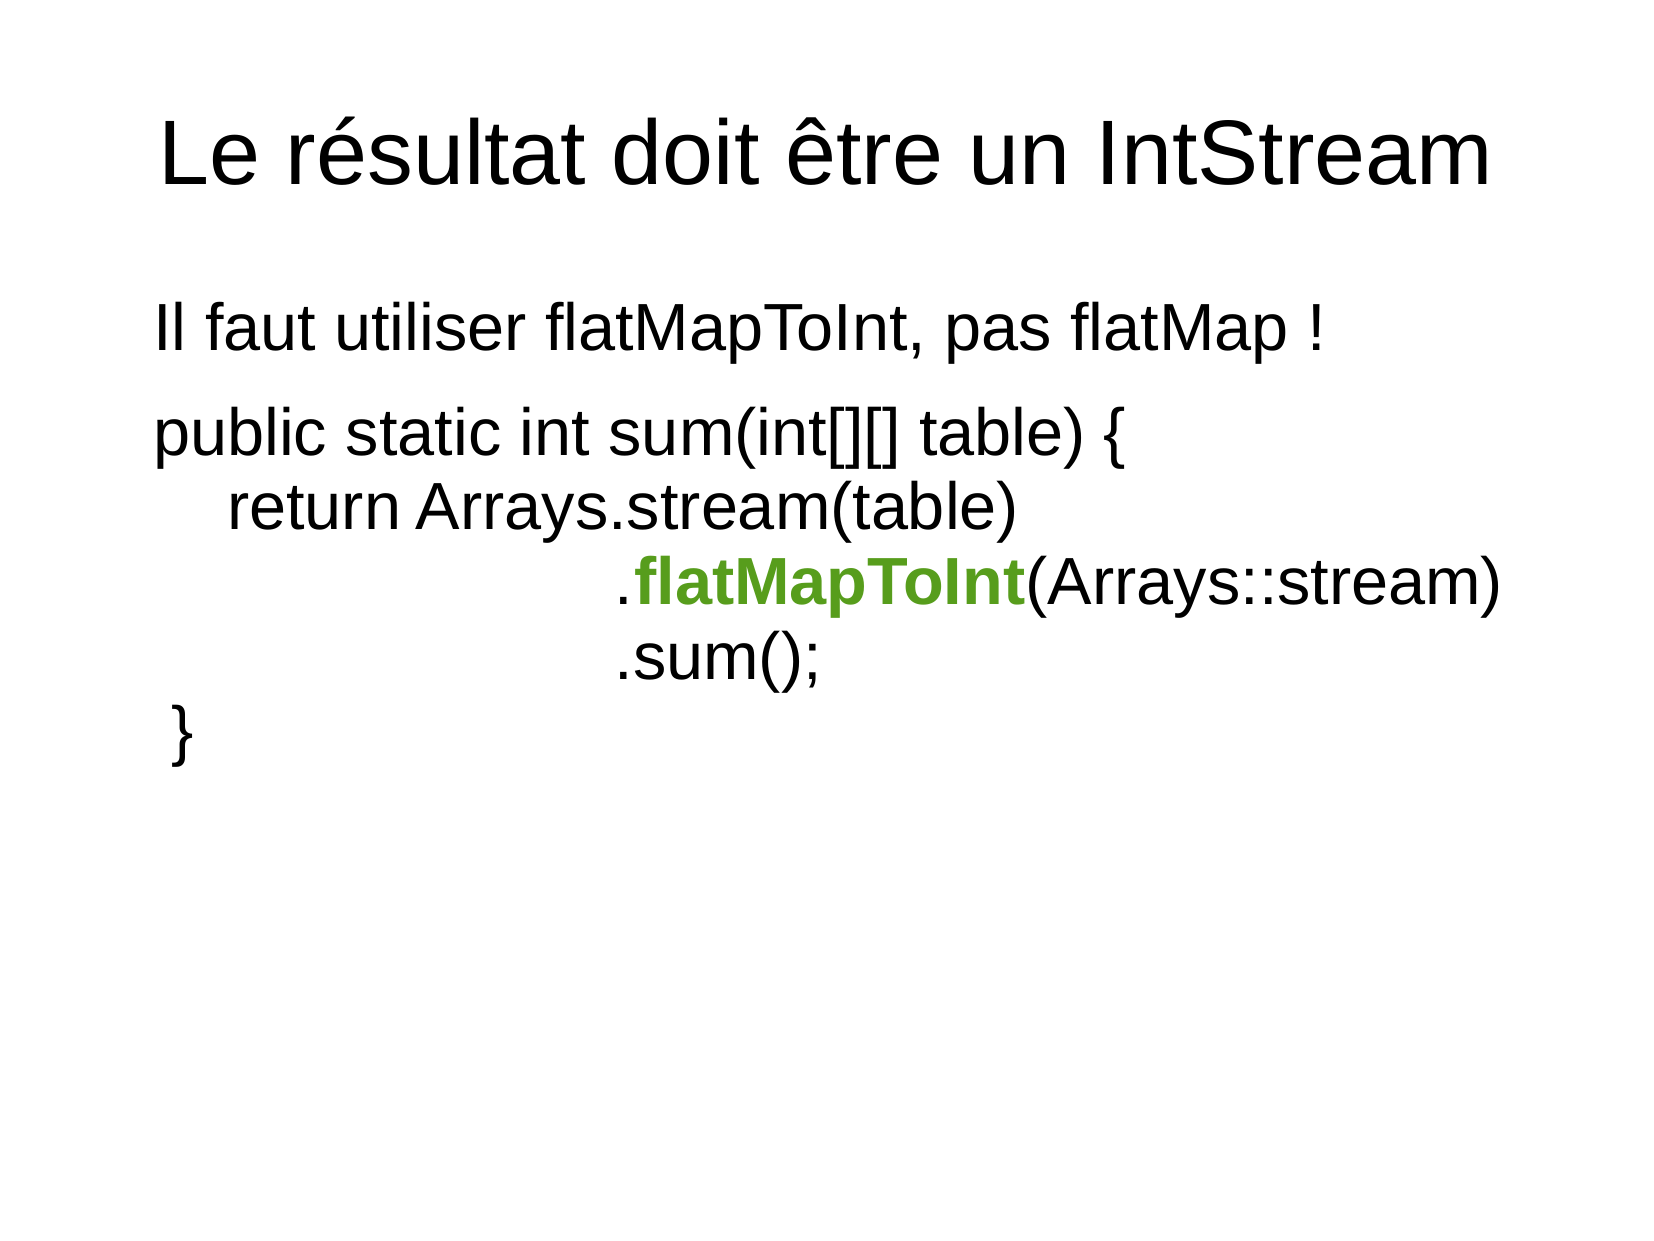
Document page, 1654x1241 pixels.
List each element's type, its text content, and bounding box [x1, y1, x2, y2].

title Le résultat doit être un IntStream [82, 49, 1571, 257]
list Il faut utiliser flatMapToInt, pas flatMap ! public static int sum(int[][] table) { return Arrays.stream(table) .flatMapToInt(Arrays::stream) .sum(); } [82, 290, 1571, 1010]
